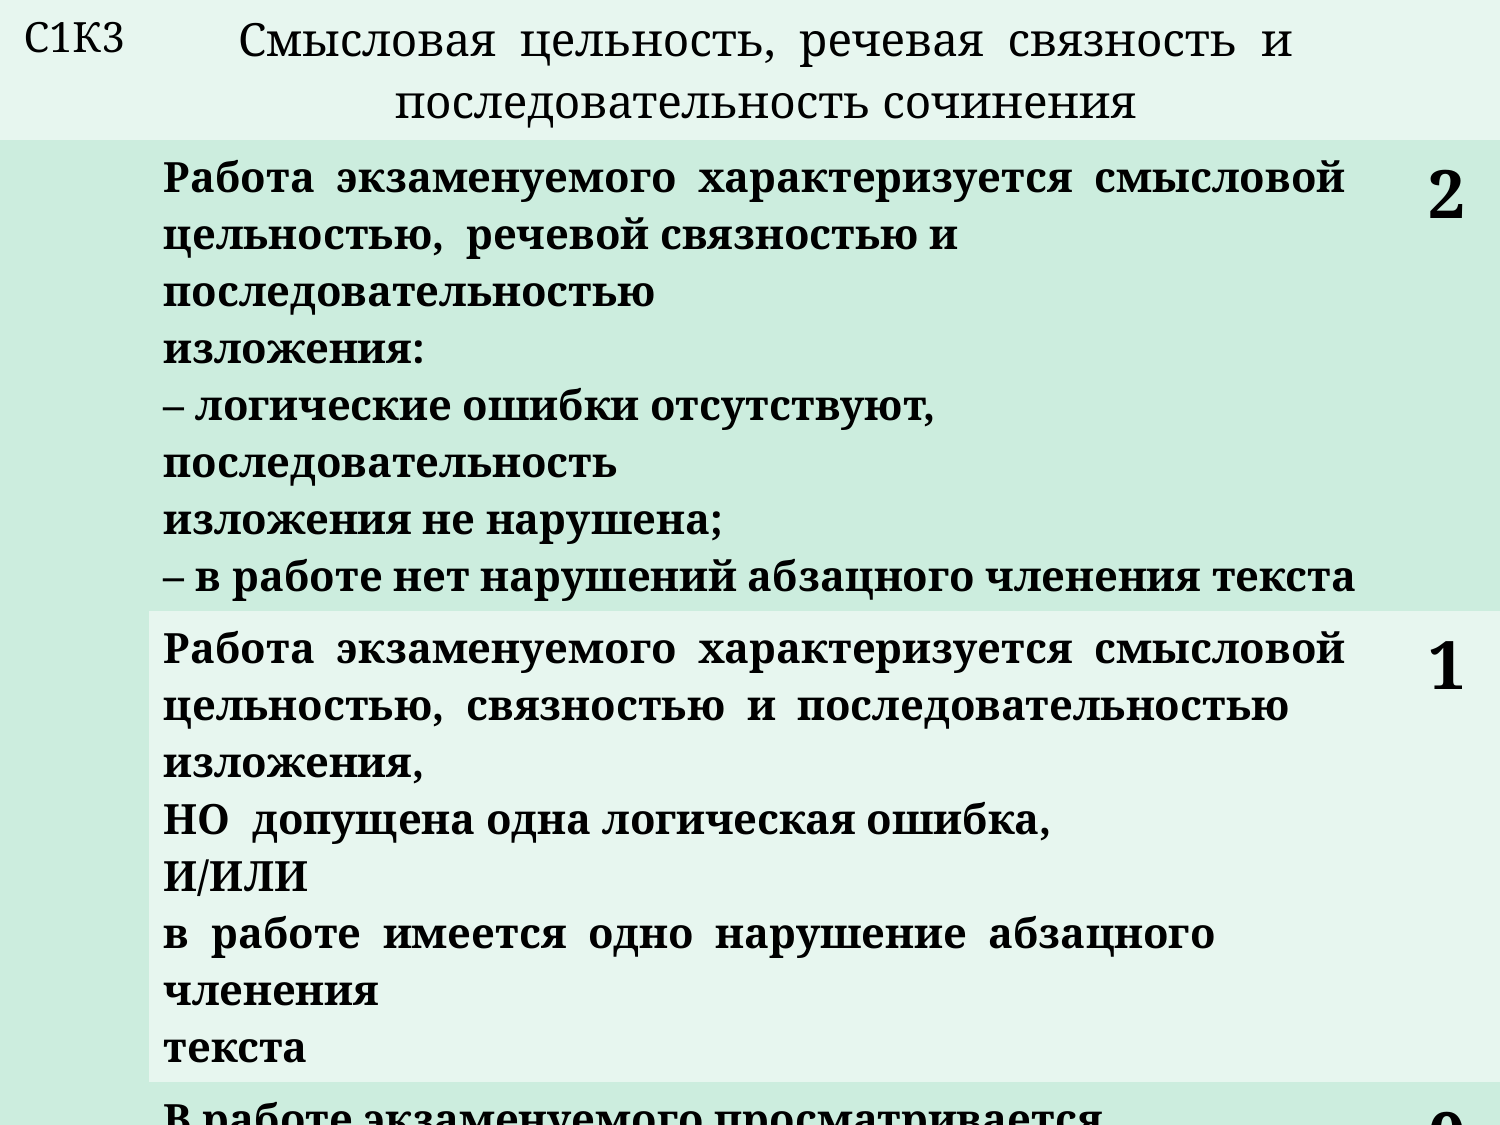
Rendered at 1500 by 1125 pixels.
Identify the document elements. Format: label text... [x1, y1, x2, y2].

table_cell 1 [1395, 611, 1500, 1082]
table_cell 2 [1395, 140, 1500, 611]
table_cell 0 [1441, 1116, 1452, 1125]
table_cell В работе экзаменуемого просматривается коммуникативный замысел, НО допущено более одной логической ошибки, И/ИЛИ имеется два случая нарушения абзацного членения текста [149, 1082, 1395, 1125]
table_header [1395, 0, 1500, 140]
table_header Смысловая цельность, речевая связность и последовательность сочинения [149, 0, 1395, 140]
table_header С1К3 [0, 0, 149, 140]
table_cell [0, 140, 149, 1125]
table_cell Работа экзаменуемого характеризуется смысловой цельностью, связностью и последовательностью изложения, НО допущена одна логическая ошибка, И/ИЛИ в работе имеется одно нарушение абзацного членения текста [149, 611, 1395, 1082]
table_cell Работа экзаменуемого характеризуется смысловой цельностью, речевой связностью и последовательностью изложения: – логические ошибки отсутствуют, последовательность изложения не нарушена; – в работе нет нарушений абзацного членения текста [149, 140, 1395, 611]
table_cell 0 [1395, 1082, 1500, 1125]
